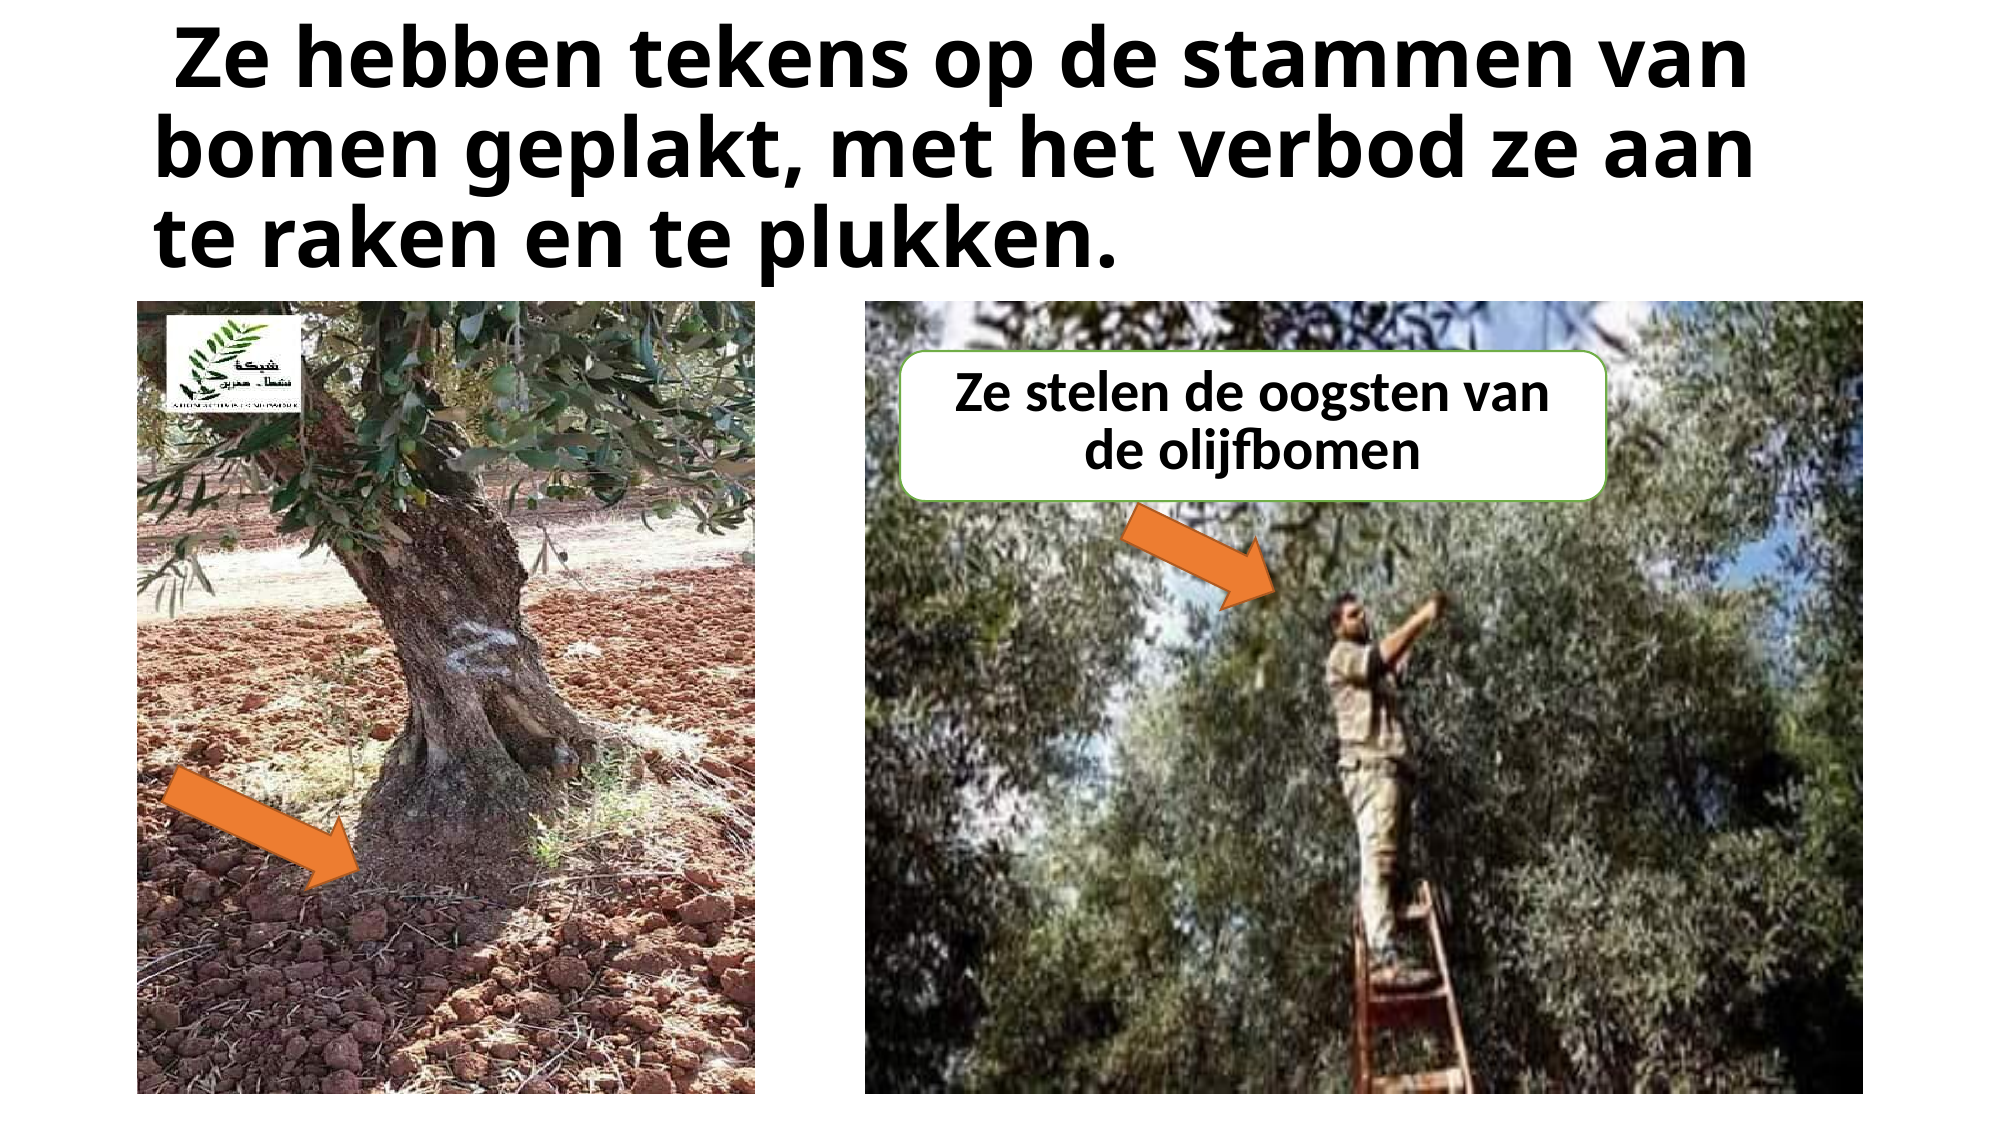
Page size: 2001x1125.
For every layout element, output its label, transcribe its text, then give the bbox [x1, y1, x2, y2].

text_box [1120, 503, 1274, 610]
picture [865, 301, 1863, 1094]
title Ze hebben tekens op de stammen van bomen geplakt, met het verbod ze aan te raken en te plukken. [137, 0, 1863, 302]
text_box Ze stelen de oogsten van de olijfbomen [900, 351, 1607, 502]
text_box [161, 765, 359, 890]
picture [137, 301, 755, 1094]
